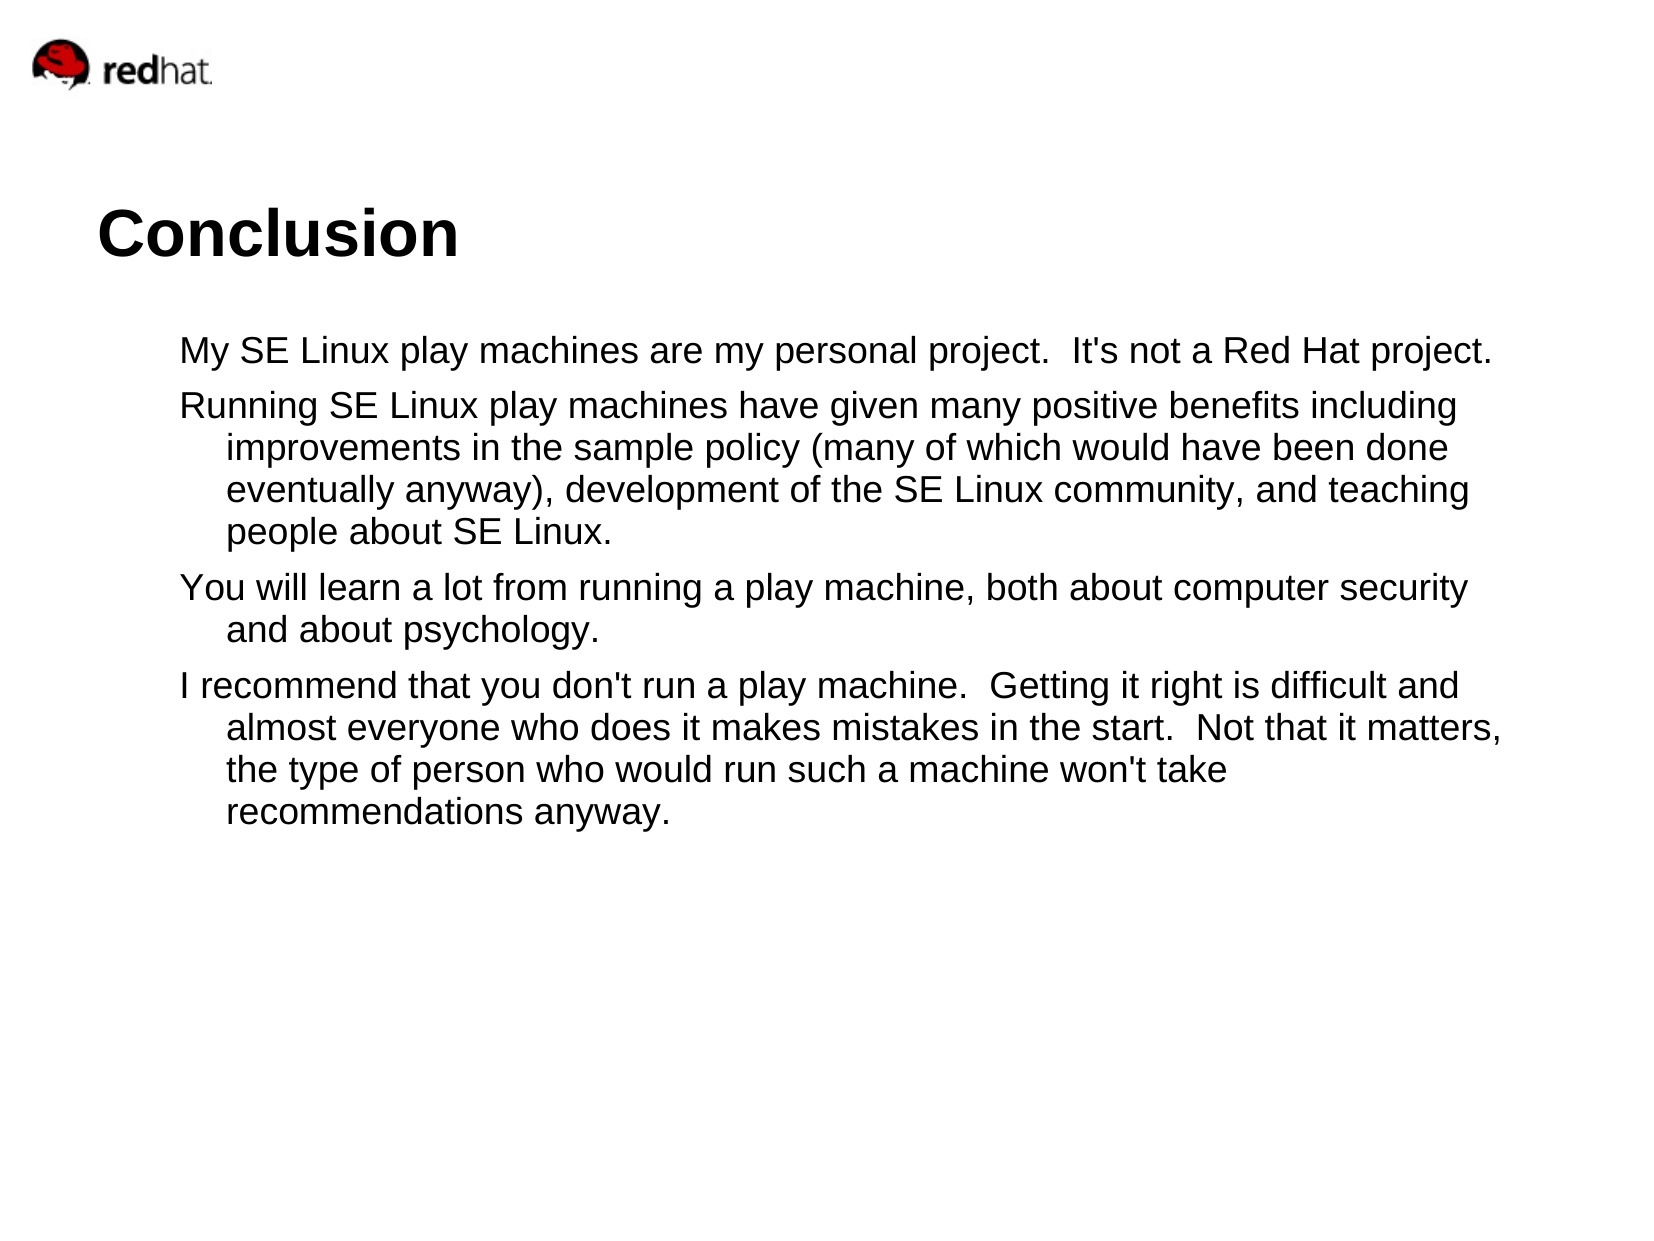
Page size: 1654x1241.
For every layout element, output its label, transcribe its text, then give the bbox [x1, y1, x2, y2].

picture [31, 37, 212, 98]
title Conclusion [79, 159, 1485, 308]
list My SE Linux play machines are my personal project. It's not a Red Hat project. Running SE Linux play machines have given many positive benefits including improvements in the sample policy (many of which would have been done eventually anyway), development of the SE Linux community, and teaching people about SE Linux. You will learn a lot from running a play machine, both about computer security and about psychology. I recommend that you don't run a play machine. Getting it right is difficult and almost everyone who does it makes mistakes in the start. Not that it matters, the type of person who would run such a machine won't take recommendations anyway. [104, 329, 1510, 1062]
